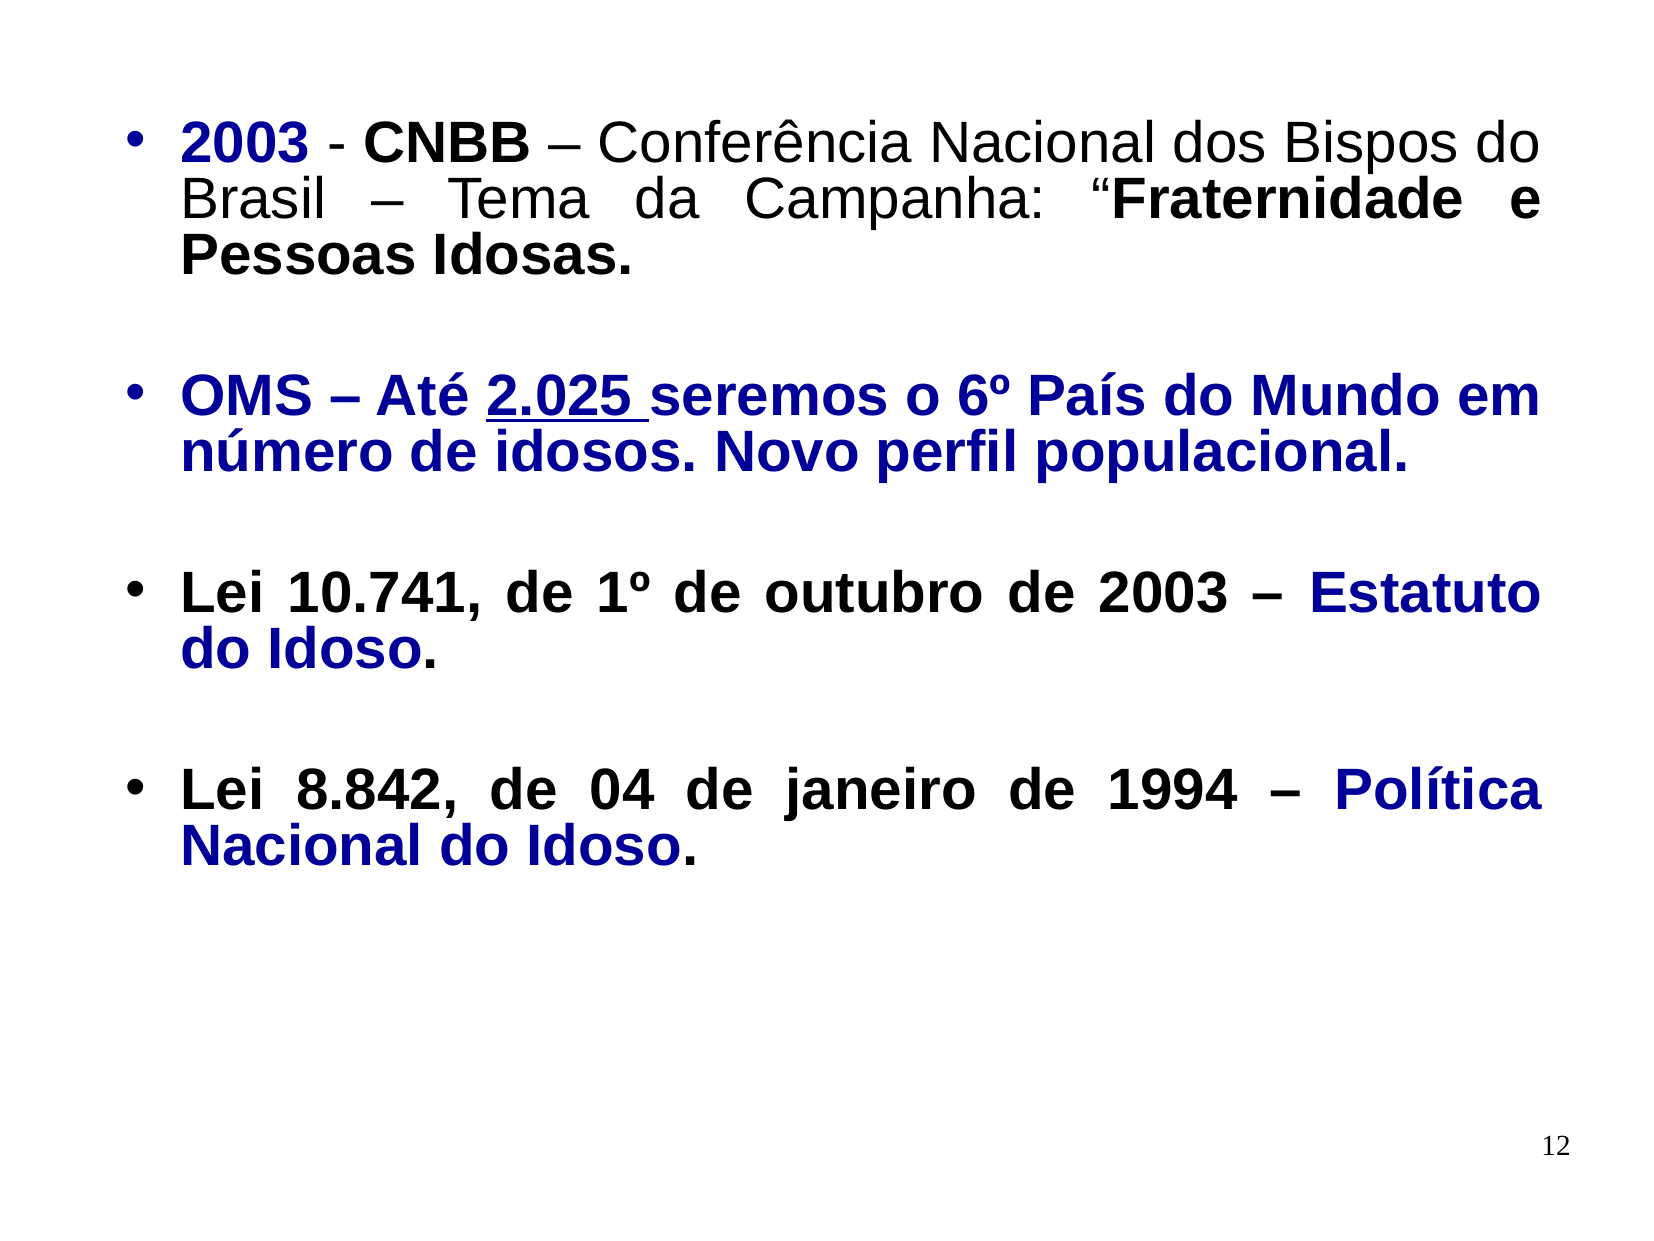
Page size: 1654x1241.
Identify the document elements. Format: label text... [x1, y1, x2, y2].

text_box 2003 - CNBB – Conferência Nacional dos Bispos do Brasil – Tema da Campanha: “Fraternidade e Pessoas Idosas. OMS – Até 2.025 seremos o 6º País do Mundo em número de idosos. Novo perfil populacional. Lei 10.741, de 1º de outubro de 2003 – Estatuto do Idoso. Lei 8.842, de 04 de janeiro de 1994 – Política Nacional do Idoso. [110, 110, 1558, 1122]
